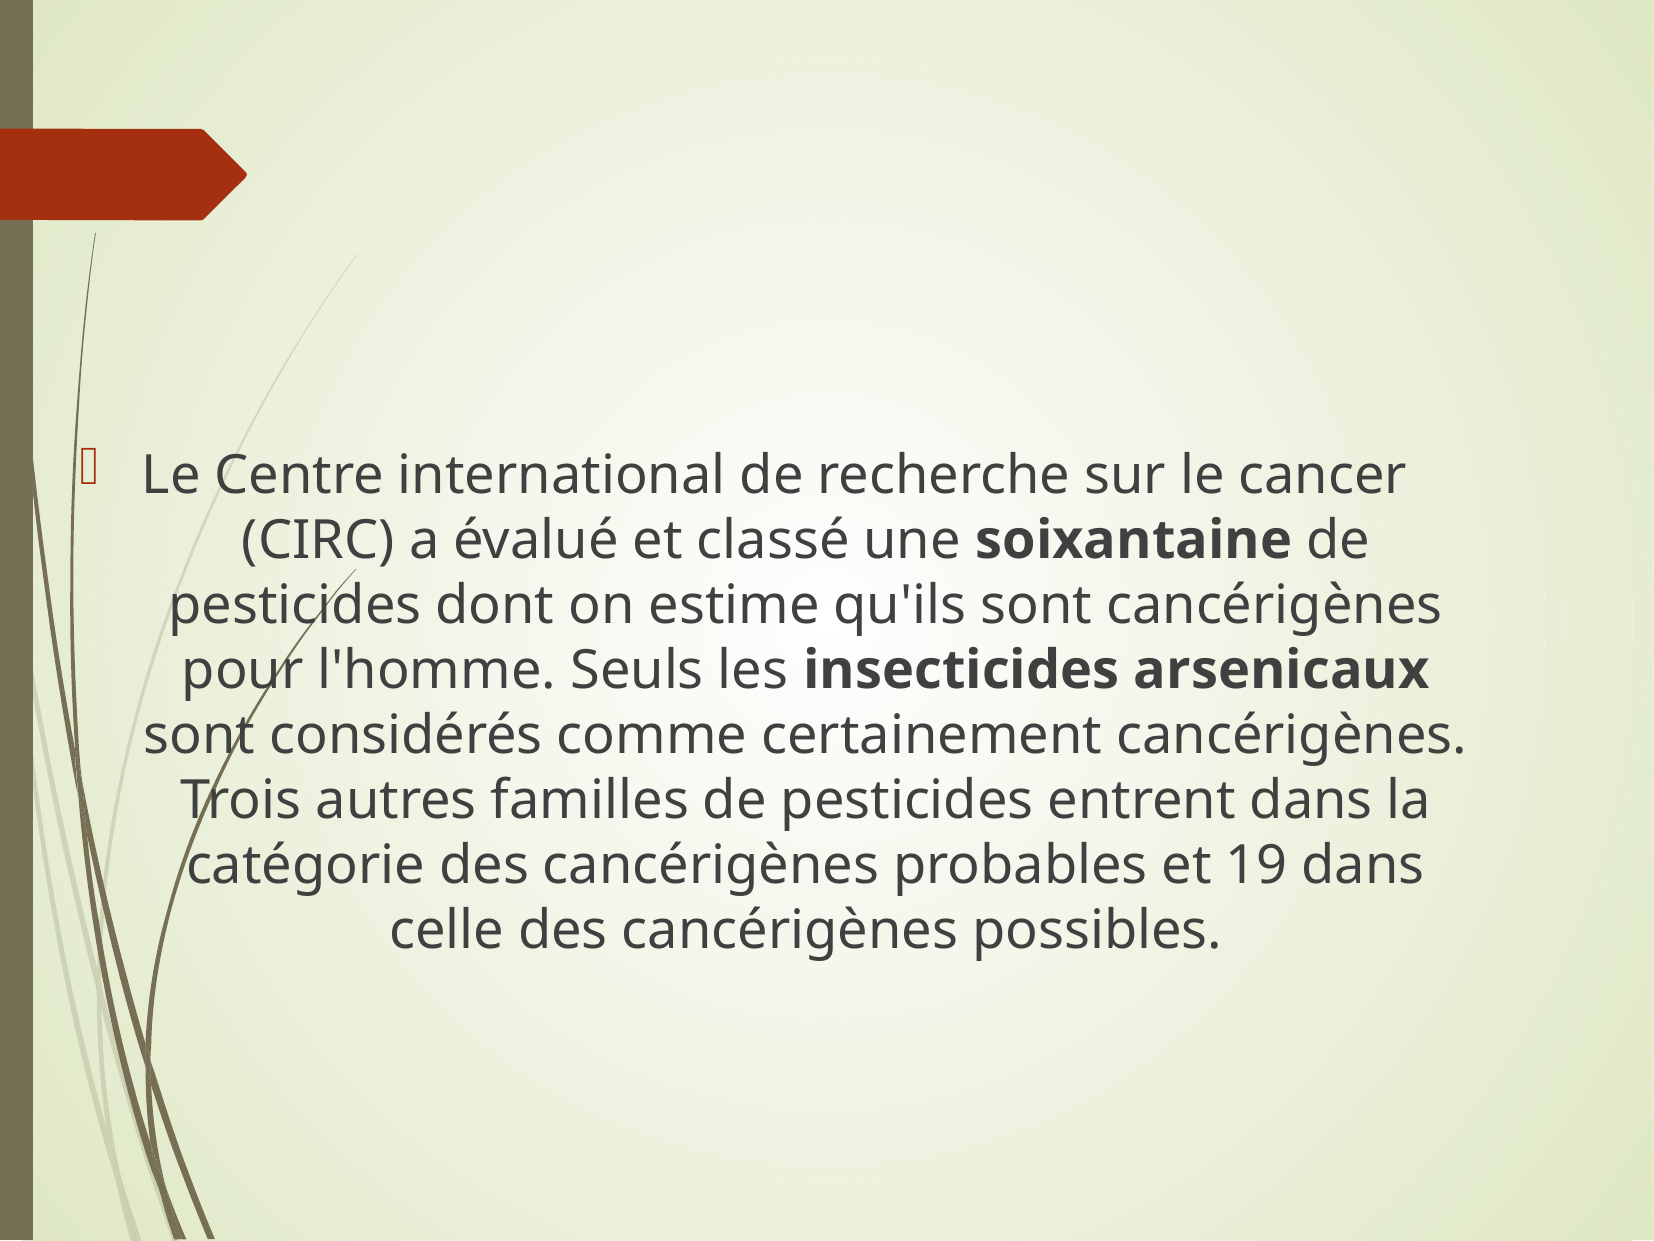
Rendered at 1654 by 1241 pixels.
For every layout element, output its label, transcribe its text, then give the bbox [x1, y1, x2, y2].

subtitle Le Centre international de recherche sur le cancer (CIRC) a évalué et classé une soixantaine de pesticides dont on estime qu'ils sont cancérigènes pour l'homme. Seuls les insecticides arsenicaux sont considérés comme certainement cancérigènes. Trois autres familles de pesticides entrent dans la catégorie des cancérigènes probables et 19 dans celle des cancérigènes possibles. [0, 290, 1489, 1109]
